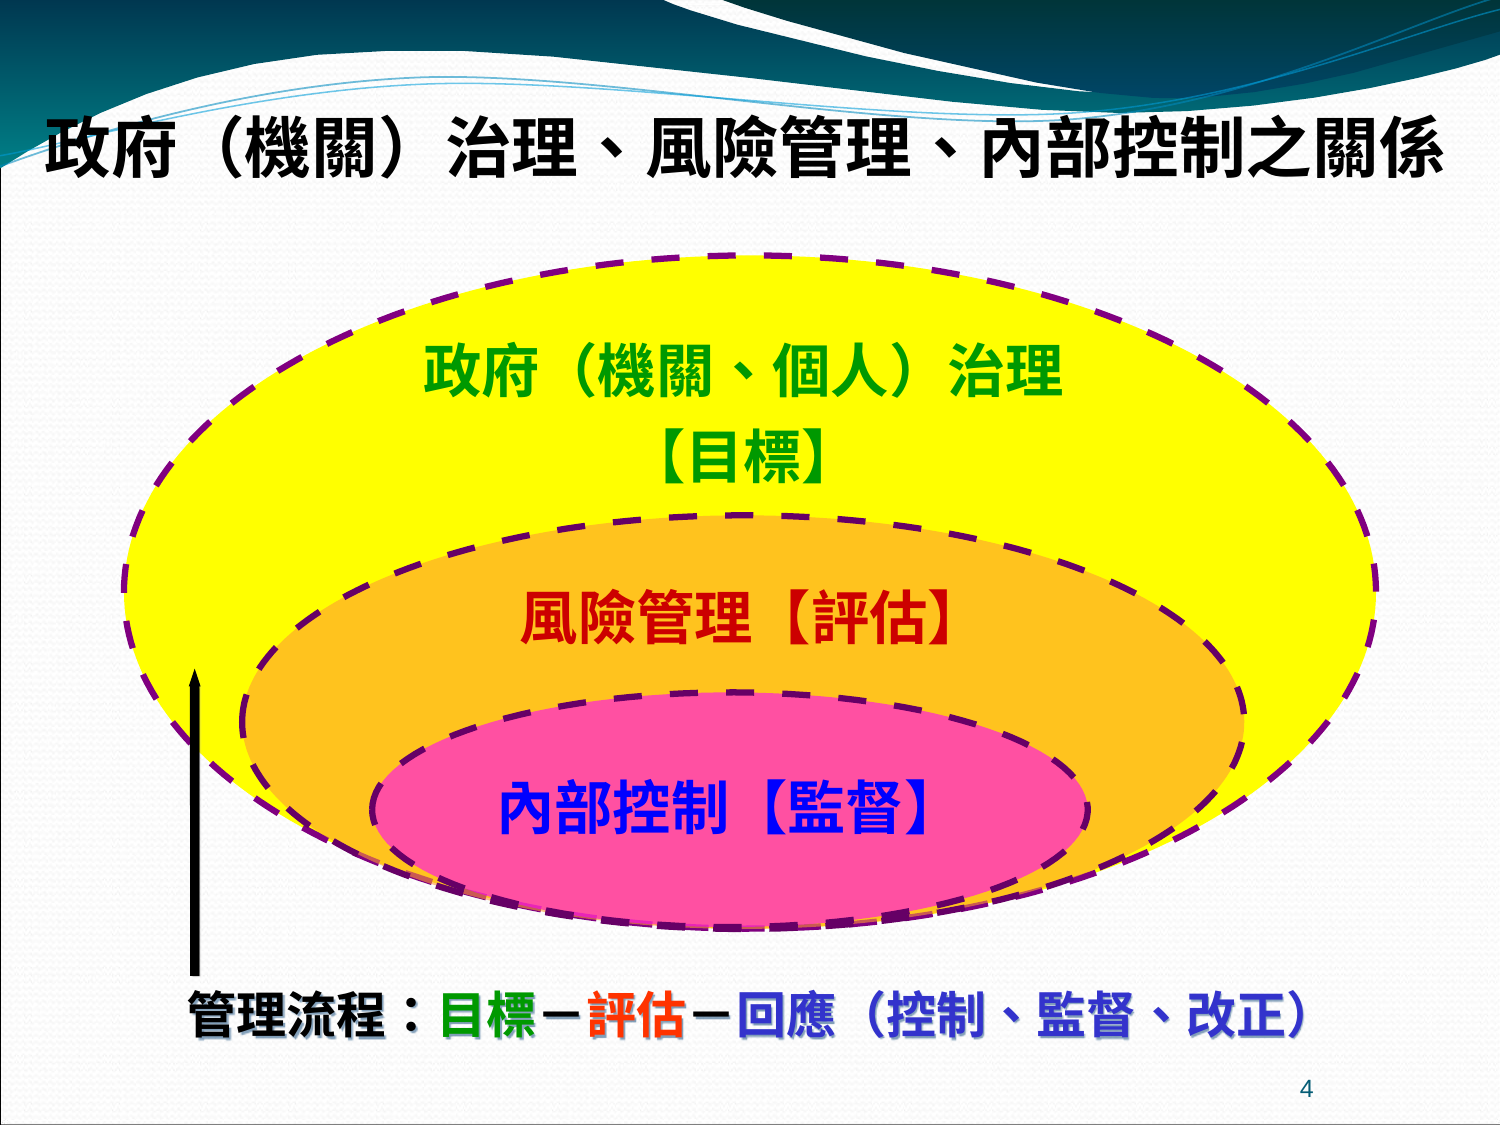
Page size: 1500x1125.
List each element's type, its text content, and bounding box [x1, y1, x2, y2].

title 政府（機關）治理、風險管理、內部控制之關係 [23, 44, 1468, 187]
text_box [1299, 1042, 1426, 1103]
text_box 管理流程：目標－評估－回應（控制、監督、改正） [112, 976, 1412, 1051]
text_box 內部控制【監督】 [407, 763, 1052, 849]
text_box [366, 255, 1134, 326]
text_box 政府（機關、個人）治理 【目標】 [336, 326, 1151, 499]
text_box [123, 333, 1377, 929]
text_box 風險管理【評估】 [430, 574, 1075, 660]
